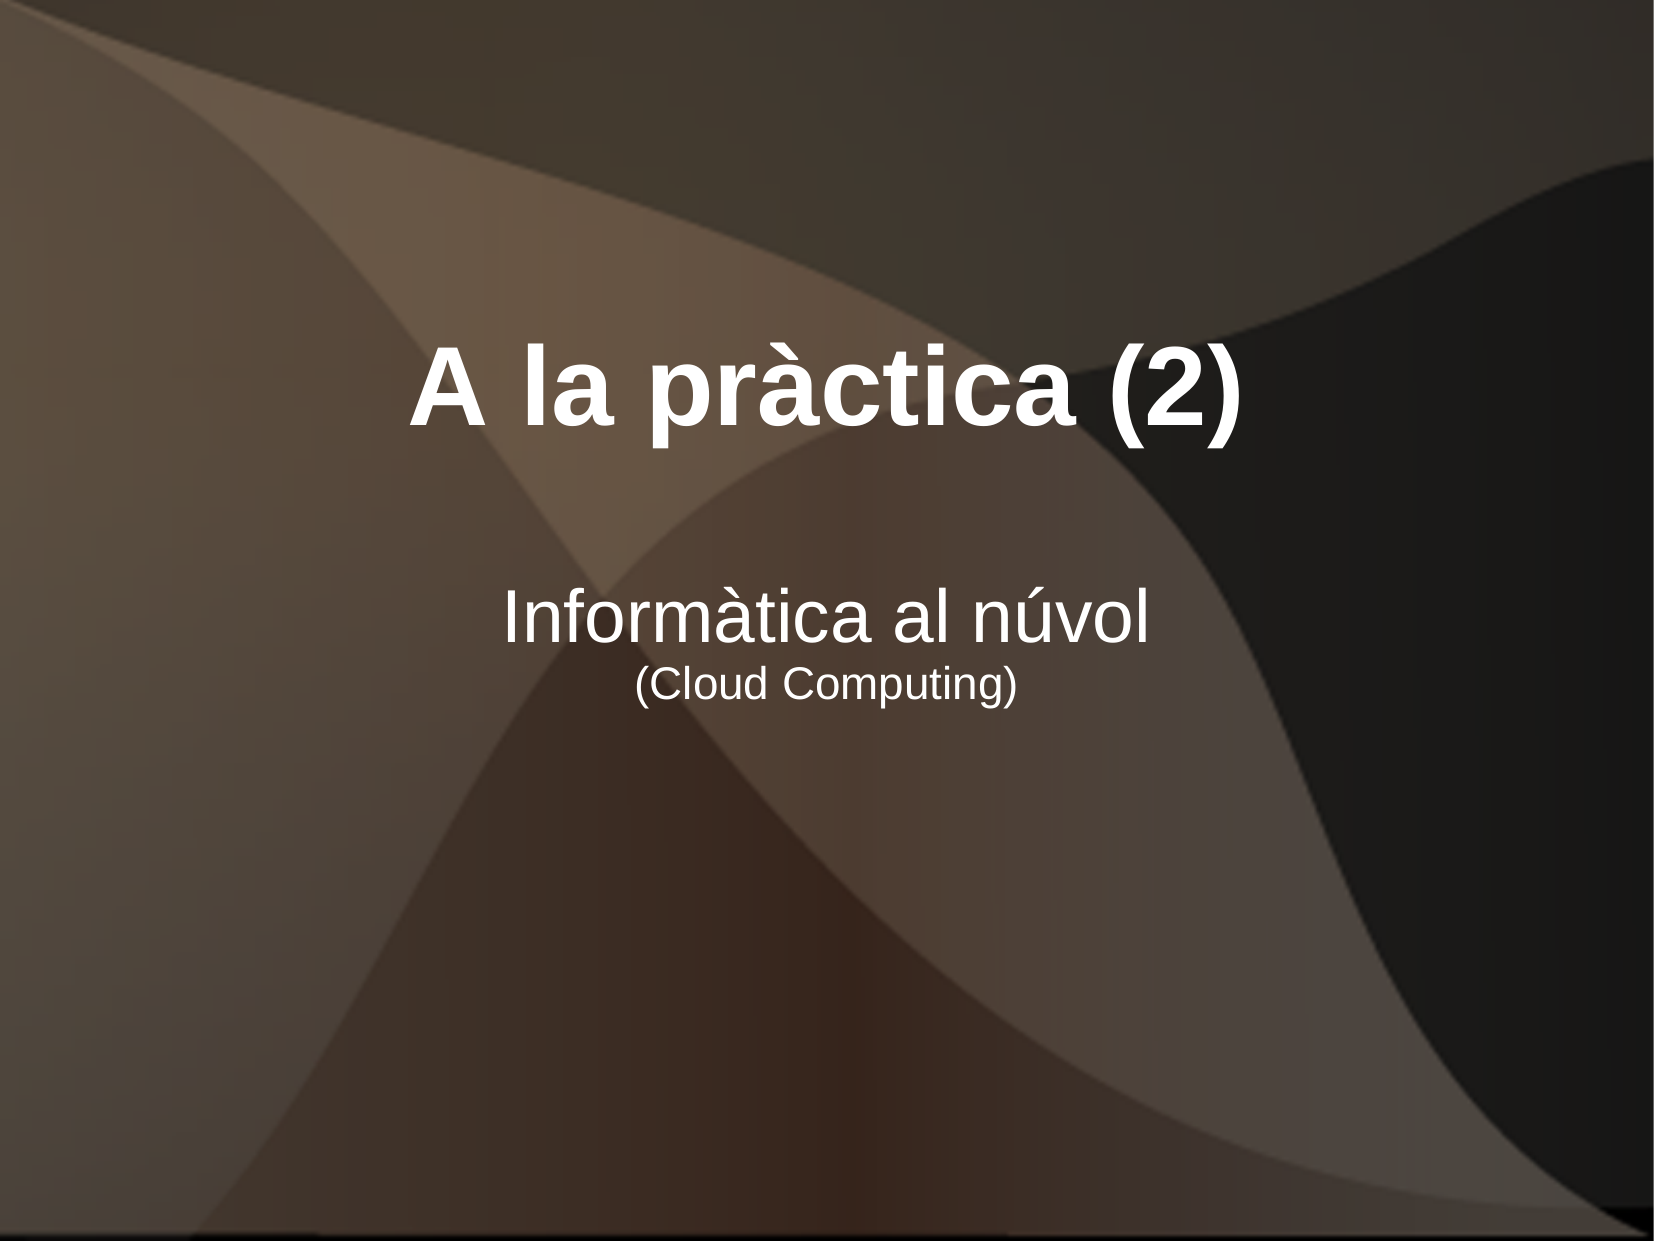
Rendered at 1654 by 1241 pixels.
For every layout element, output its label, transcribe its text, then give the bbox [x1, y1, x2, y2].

picture [0, 0, 1654, 1241]
subtitle A la pràctica (2) Informàtica al núvol (Cloud Computing) [82, 56, 1571, 1102]
